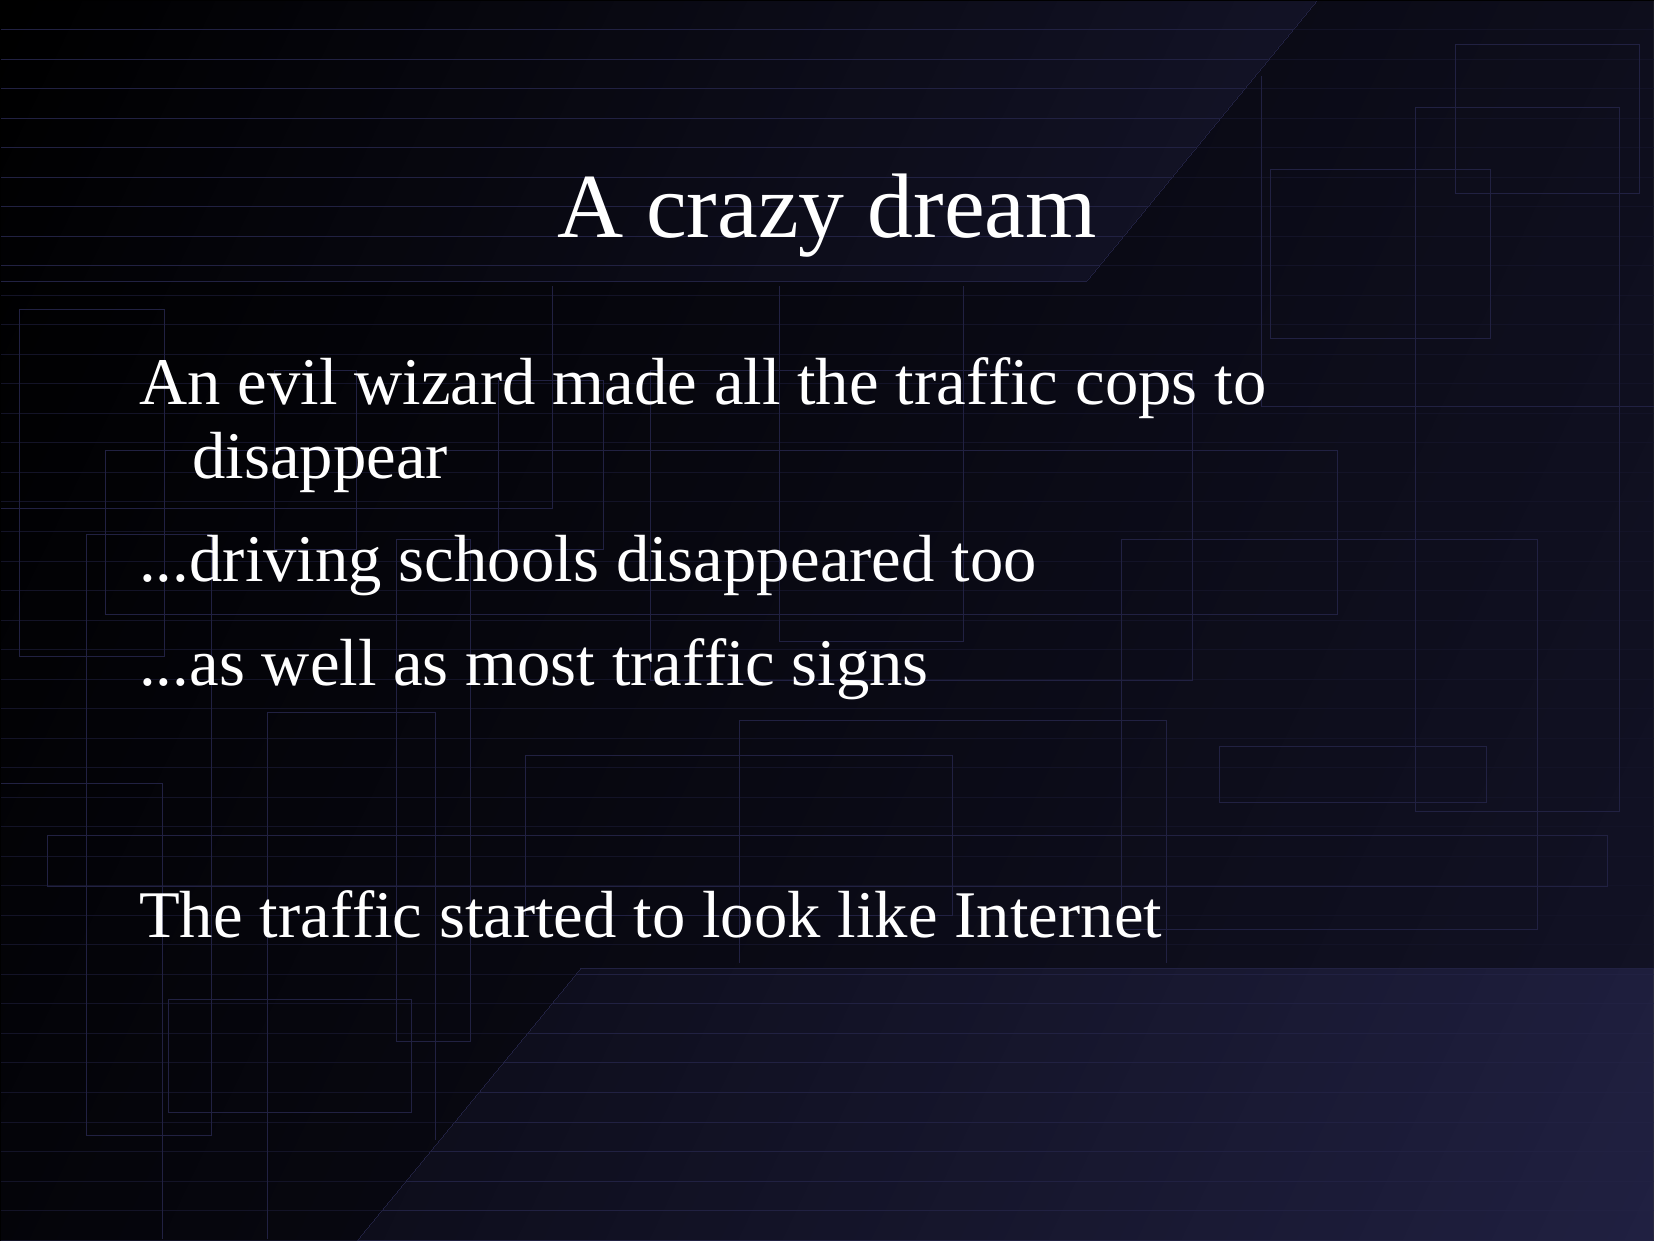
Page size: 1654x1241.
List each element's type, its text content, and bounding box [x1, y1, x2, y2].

title A crazy dream [121, 102, 1534, 311]
list An evil wizard made all the traffic cops to disappear ...driving schools disappeared too ...as well as most traffic signs The traffic started to look like Internet [121, 344, 1534, 1127]
